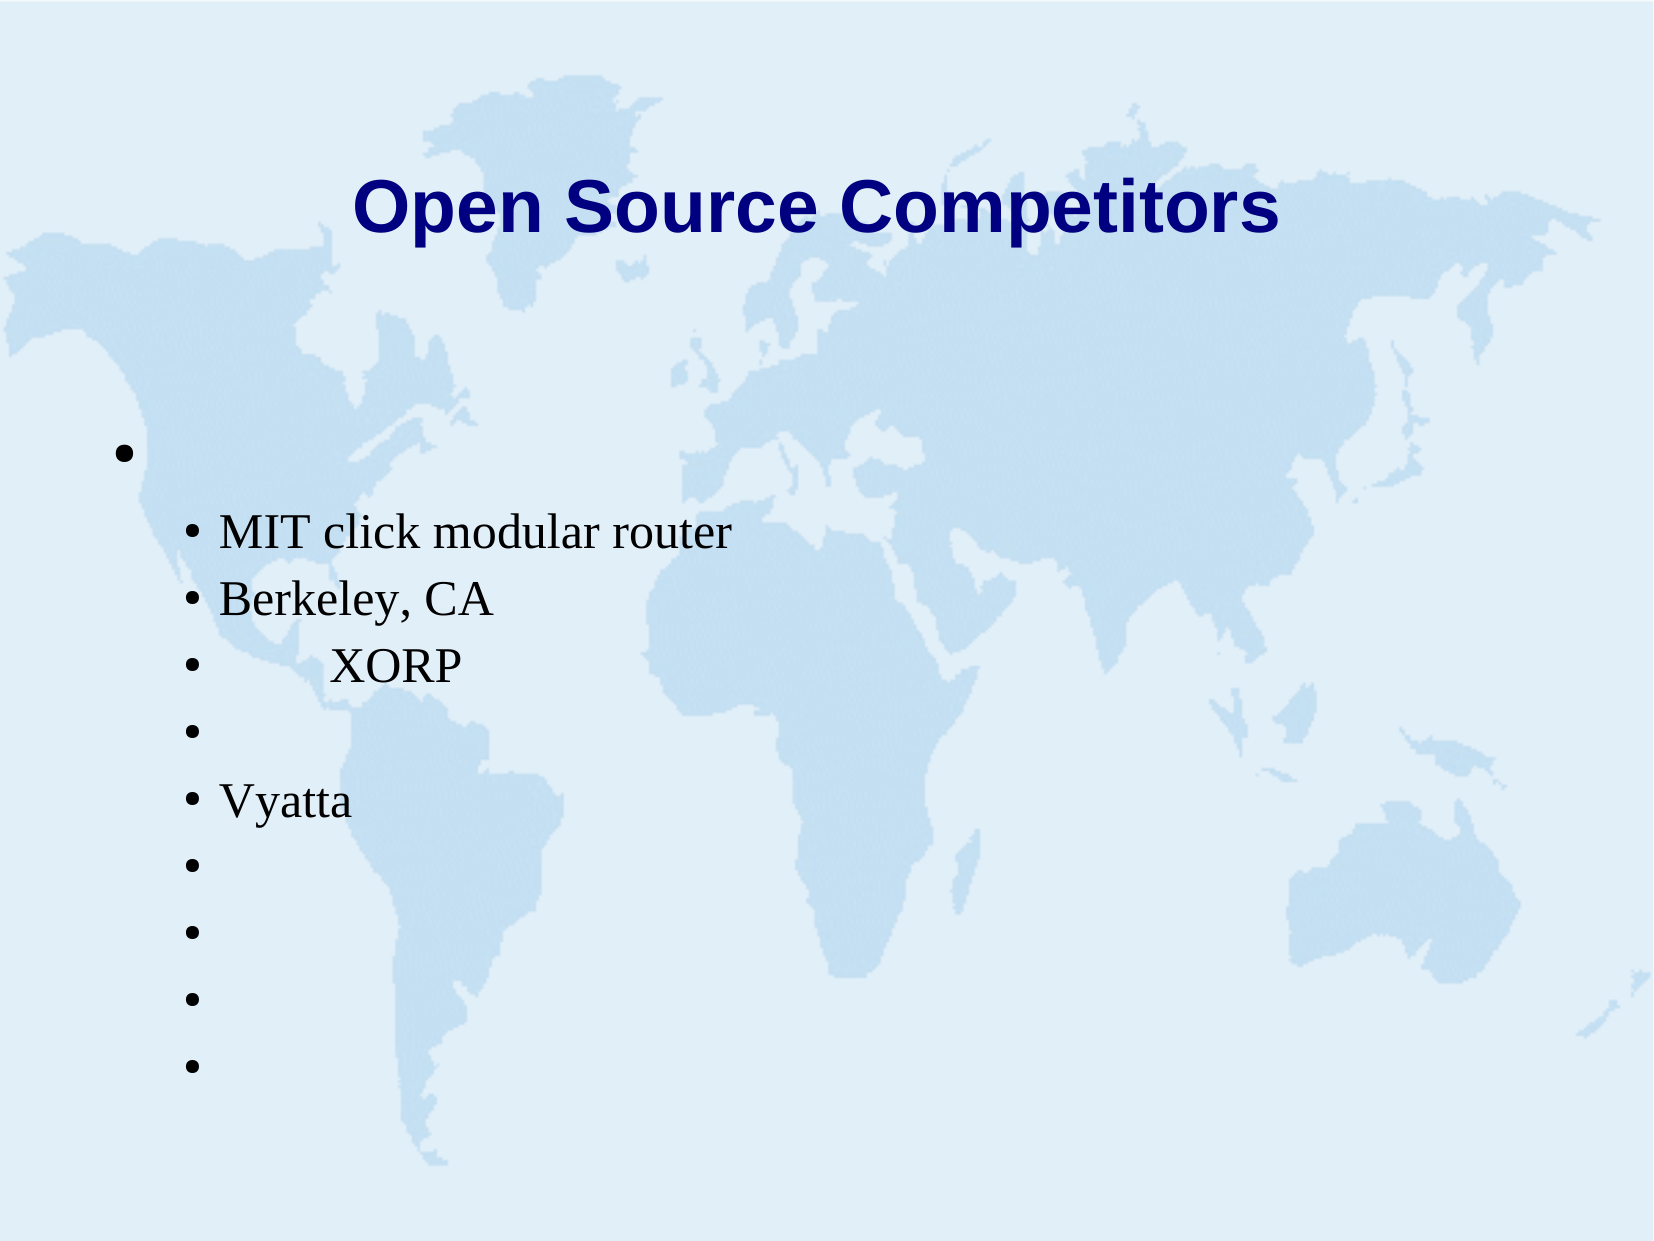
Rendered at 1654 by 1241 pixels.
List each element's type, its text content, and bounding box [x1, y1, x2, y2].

title Open Source Competitors [121, 102, 1534, 311]
picture [0, 0, 1654, 1241]
subtitle MIT click modular router Berkeley, CA XORP Vyatta [112, 391, 1525, 1123]
